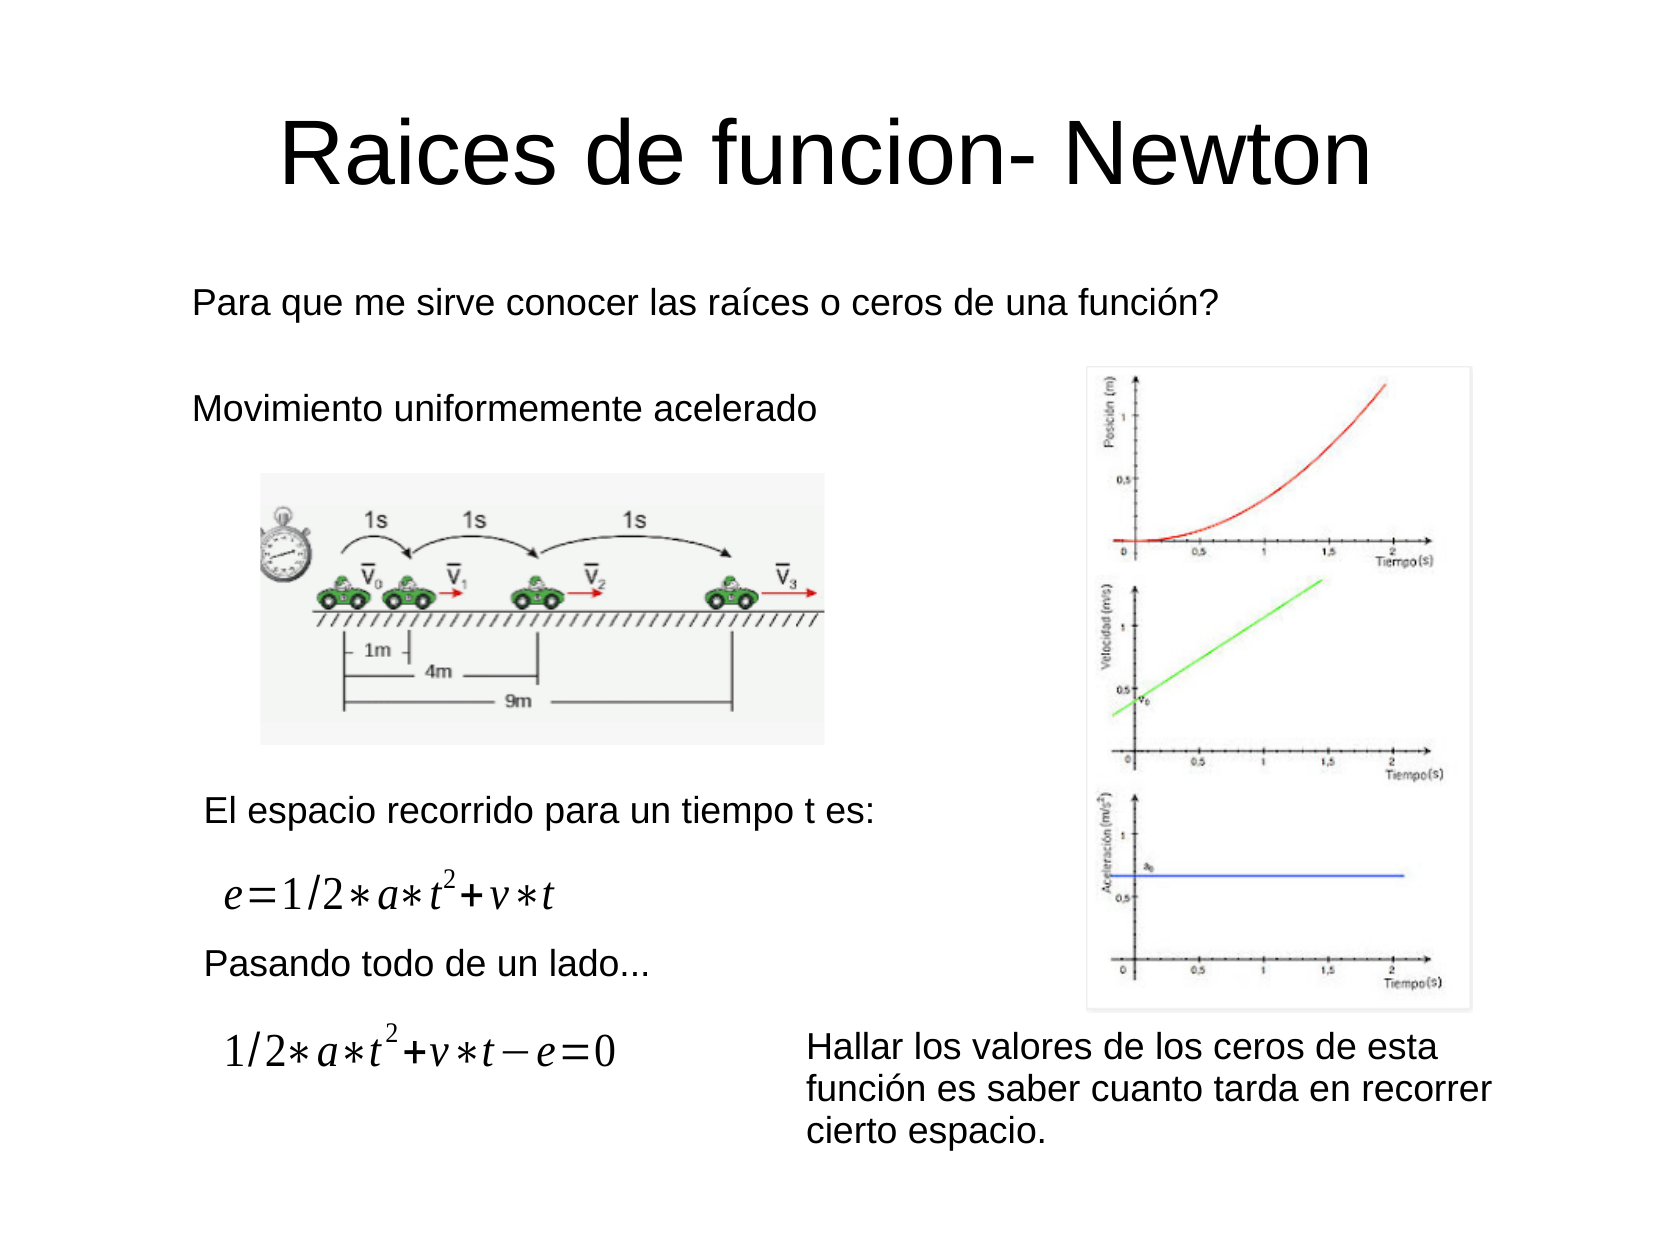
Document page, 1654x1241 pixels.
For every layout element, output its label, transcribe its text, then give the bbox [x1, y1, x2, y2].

text_box El espacio recorrido para un tiempo t es: [188, 781, 910, 839]
chart [212, 862, 567, 922]
text_box Hallar los valores de los ceros de esta función es saber cuanto tarda en recorrer cierto espacio. [791, 1017, 1512, 1159]
picture [1086, 366, 1473, 1013]
title Raices de funcion- Newton [82, 49, 1571, 257]
chart [212, 1015, 629, 1075]
picture [259, 473, 831, 745]
text_box Movimiento uniformemente acelerado [177, 380, 898, 438]
text_box Pasando todo de un lado... [188, 935, 910, 993]
text_box Para que me sirve conocer las raíces o ceros de una función? [177, 273, 1512, 331]
